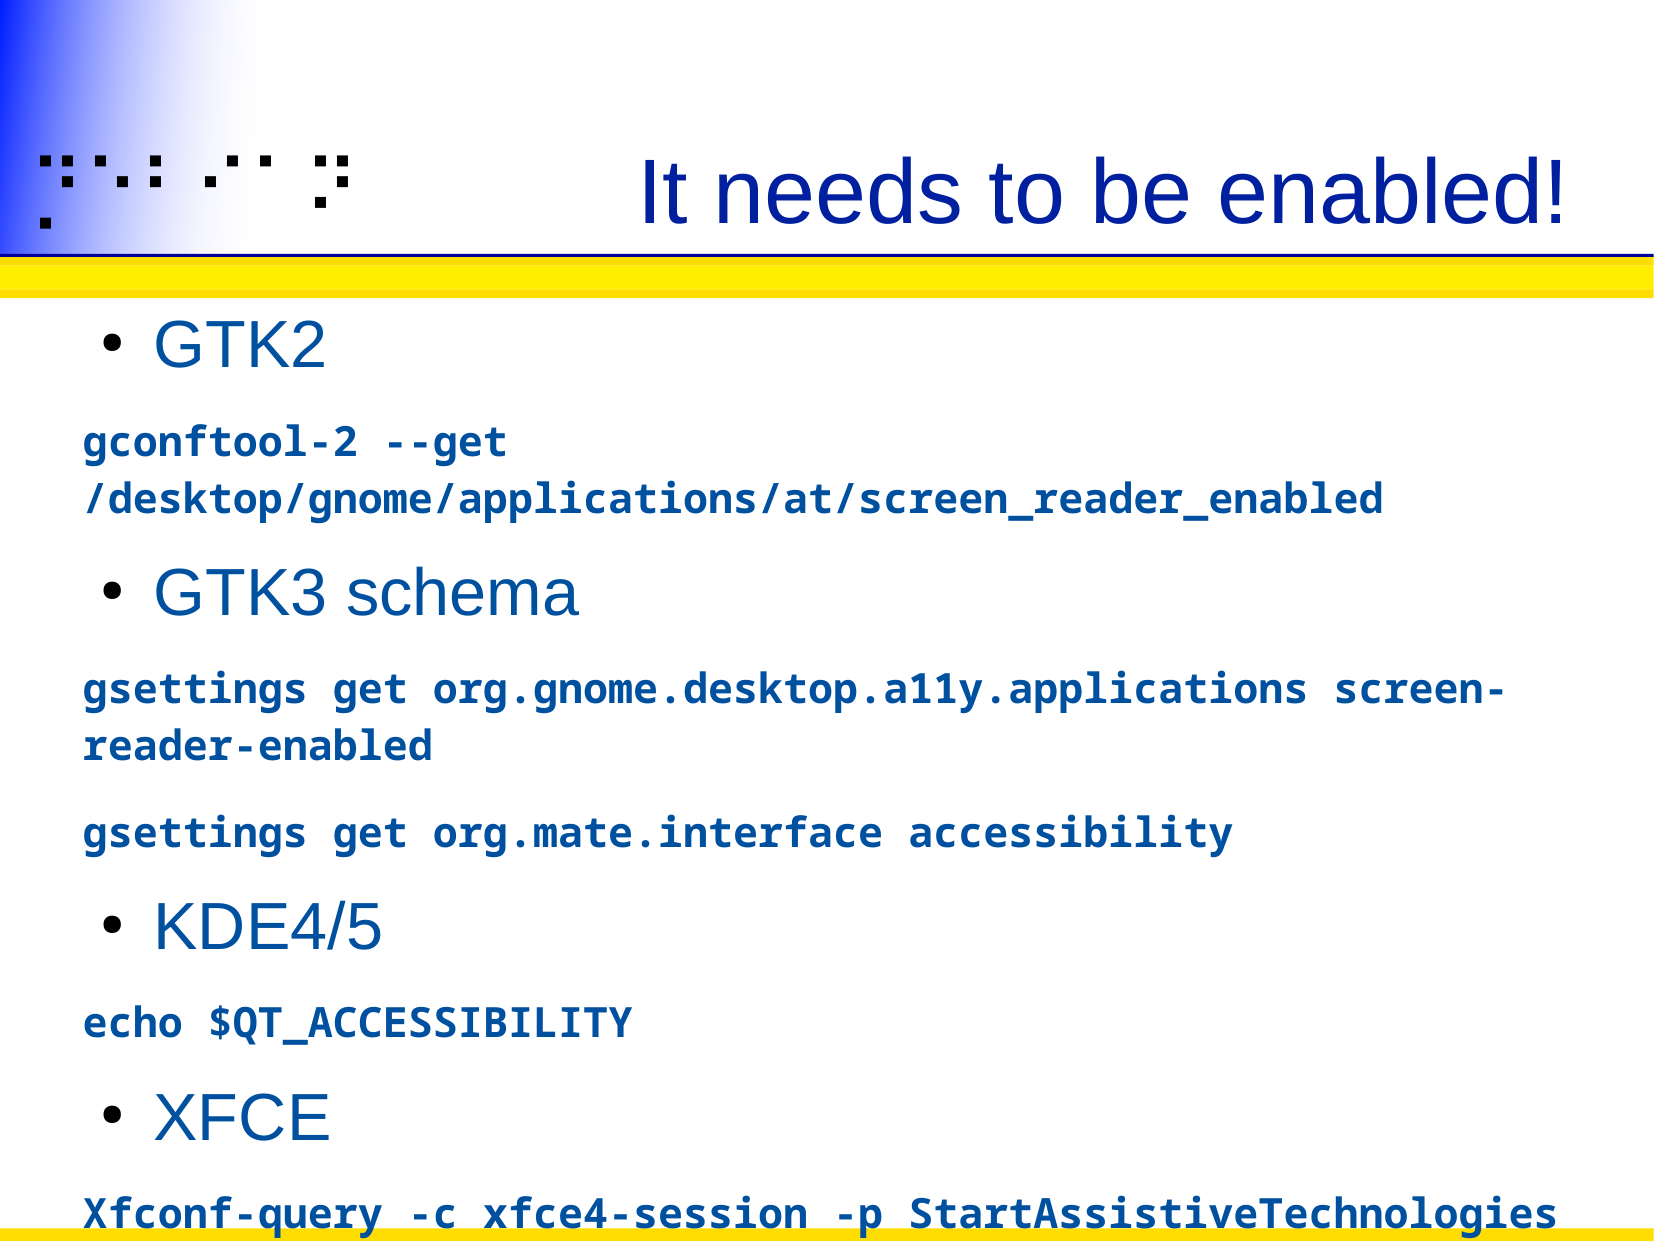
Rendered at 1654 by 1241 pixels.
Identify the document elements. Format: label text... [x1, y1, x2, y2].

title It needs to be enabled! [372, 126, 1571, 257]
list GTK2 gconftool-2 --get /desktop/gnome/applications/at/screen_reader_enabled GTK3 schema gsettings get org.gnome.desktop.a11y.applications screen-reader-enabled gsettings get org.mate.interface accessibility KDE4/5 echo $QT_ACCESSIBILITY XFCE Xfconf-query -c xfce4-session -p StartAssistiveTechnologies [82, 307, 1571, 1177]
